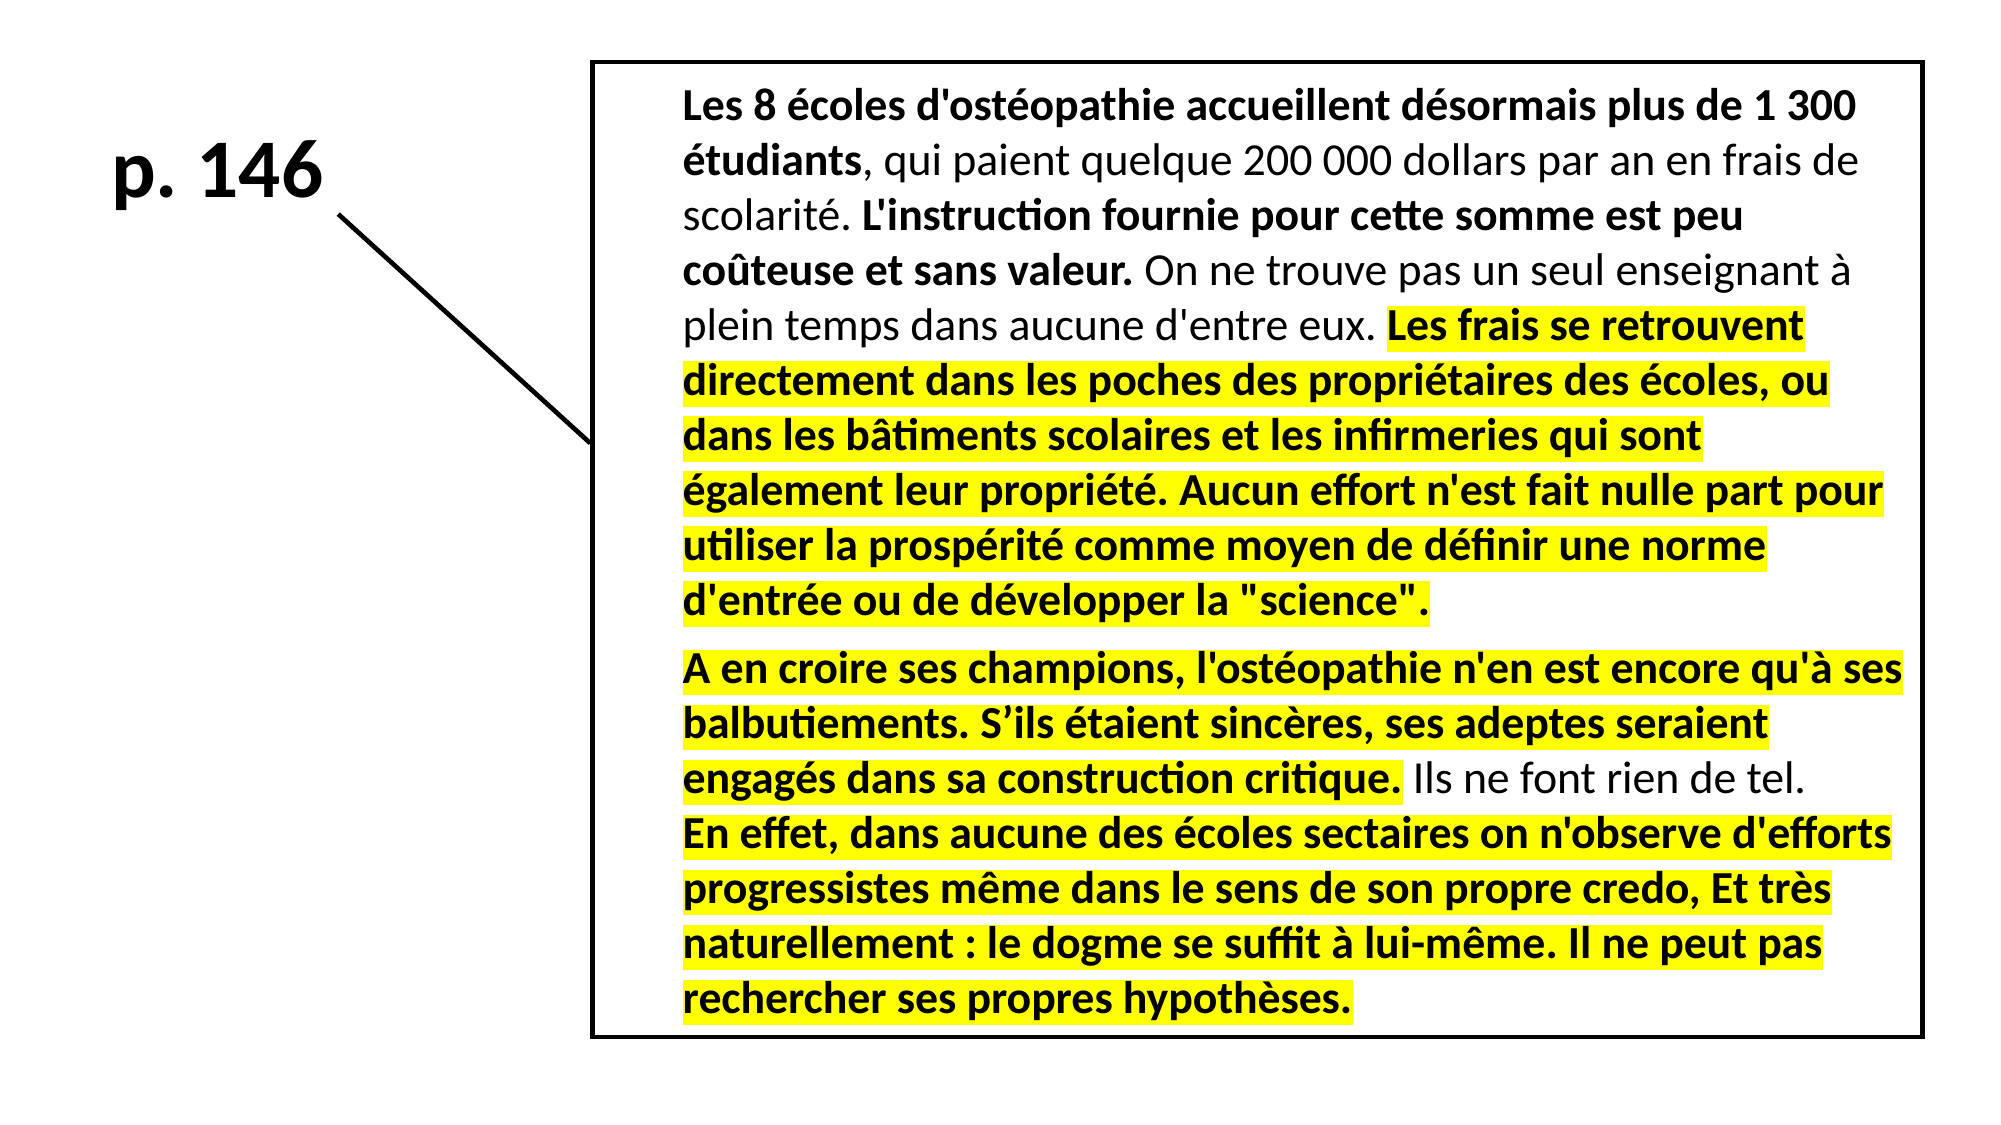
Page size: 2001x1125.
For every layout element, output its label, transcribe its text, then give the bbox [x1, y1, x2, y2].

text_box A en croire ses champions, l'ostéopathie n'en est encore qu'à ses balbutiements. S’ils étaient sincères, ses adeptes seraient engagés dans sa construction critique. Ils ne font rien de tel. En effet, dans aucune des écoles sectaires on n'observe d'efforts progressistes même dans le sens de son propre credo, Et très naturellement : le dogme se suffit à lui-même. Il ne peut pas rechercher ses propres hypothèses. [667, 630, 1923, 1035]
text_box Les 8 écoles d'ostéopathie accueillent désormais plus de 1 300 étudiants, qui paient quelque 200 000 dollars par an en frais de scolarité. L'instruction fournie pour cette somme est peu coûteuse et sans valeur. On ne trouve pas un seul enseignant à plein temps dans aucune d'entre eux. Les frais se retrouvent directement dans les poches des propriétaires des écoles, ou dans les bâtiments scolaires et les infirmeries qui sont également leur propriété. Aucun effort n'est fait nulle part pour utiliser la prospérité comme moyen de définir une norme d'entrée ou de développer la "science". [667, 67, 1904, 630]
title p. 146 [96, 62, 403, 280]
